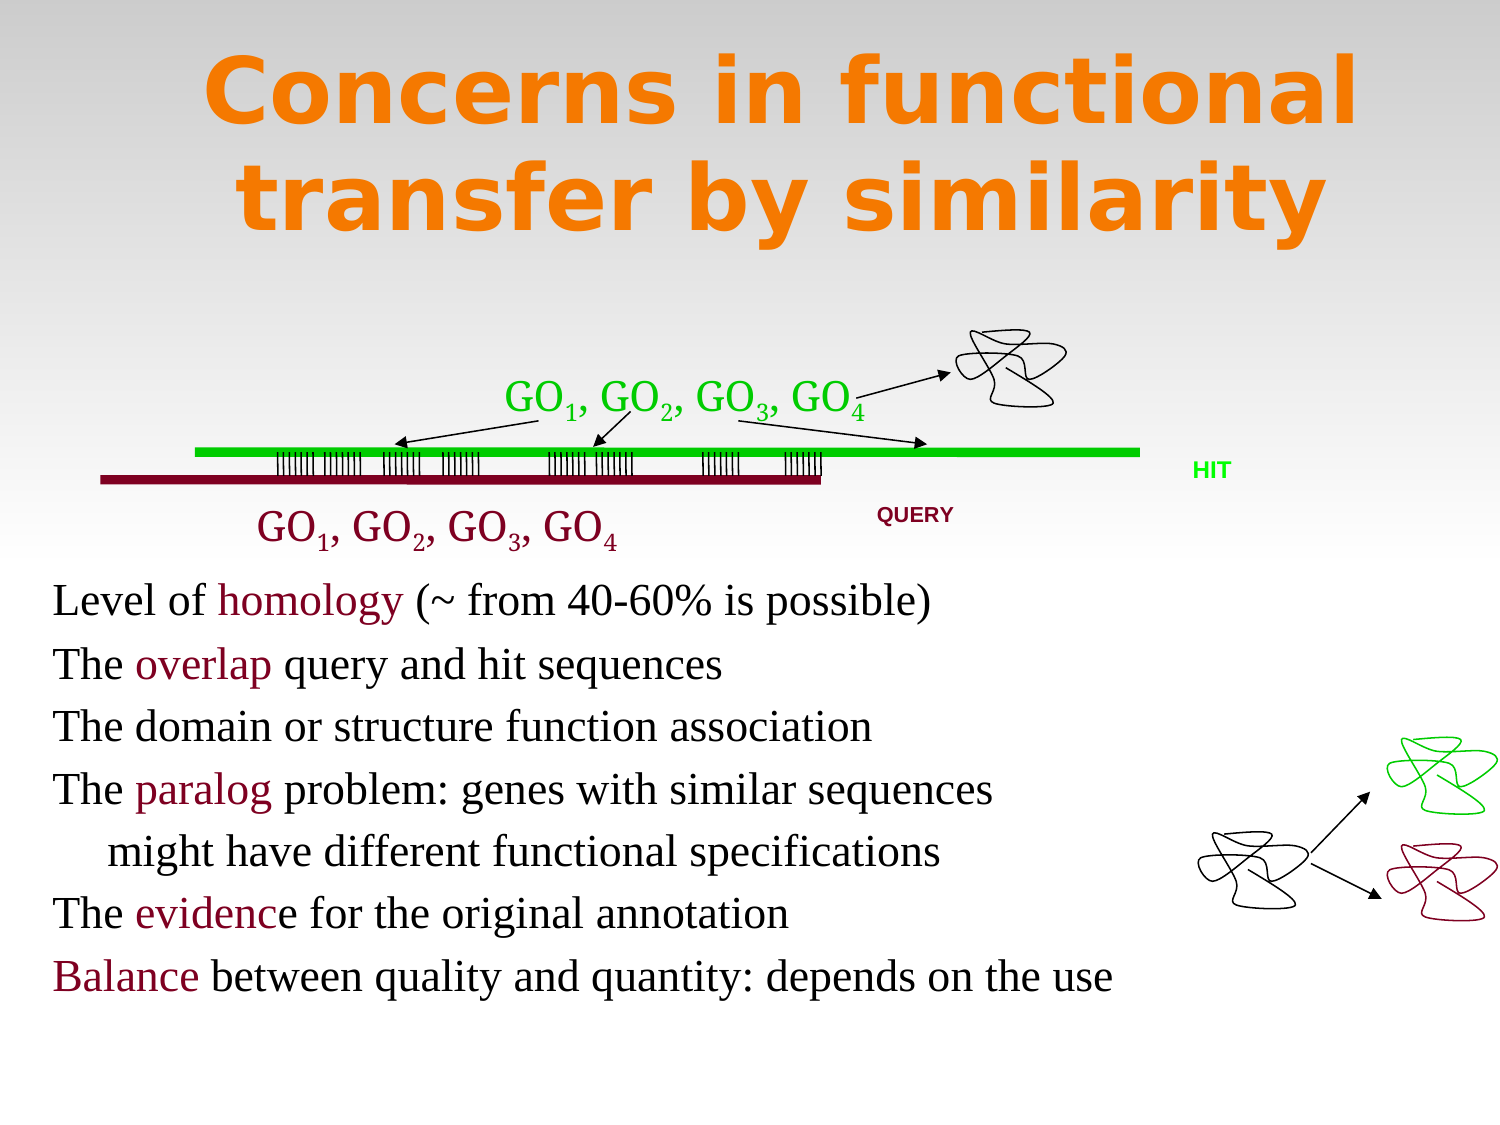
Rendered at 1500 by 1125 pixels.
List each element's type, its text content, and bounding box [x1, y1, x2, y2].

text_box HIT [1177, 418, 1247, 492]
text_box GO1, GO2, GO3, GO4 [241, 491, 632, 565]
text_box GO1, GO2, GO3, GO4 [489, 361, 880, 435]
text_box QUERY [862, 467, 970, 535]
list Level of homology (~ from 40-60% is possible)‏ The overlap query and hit sequences The domain or structure function association The paralog problem: genes with similar sequences might have different functional specifications The evidence for the original annotation Balance between quality and quantity: depends on the use [37, 562, 1500, 1125]
title Concerns in functional transfer by similarity [0, 27, 1500, 263]
